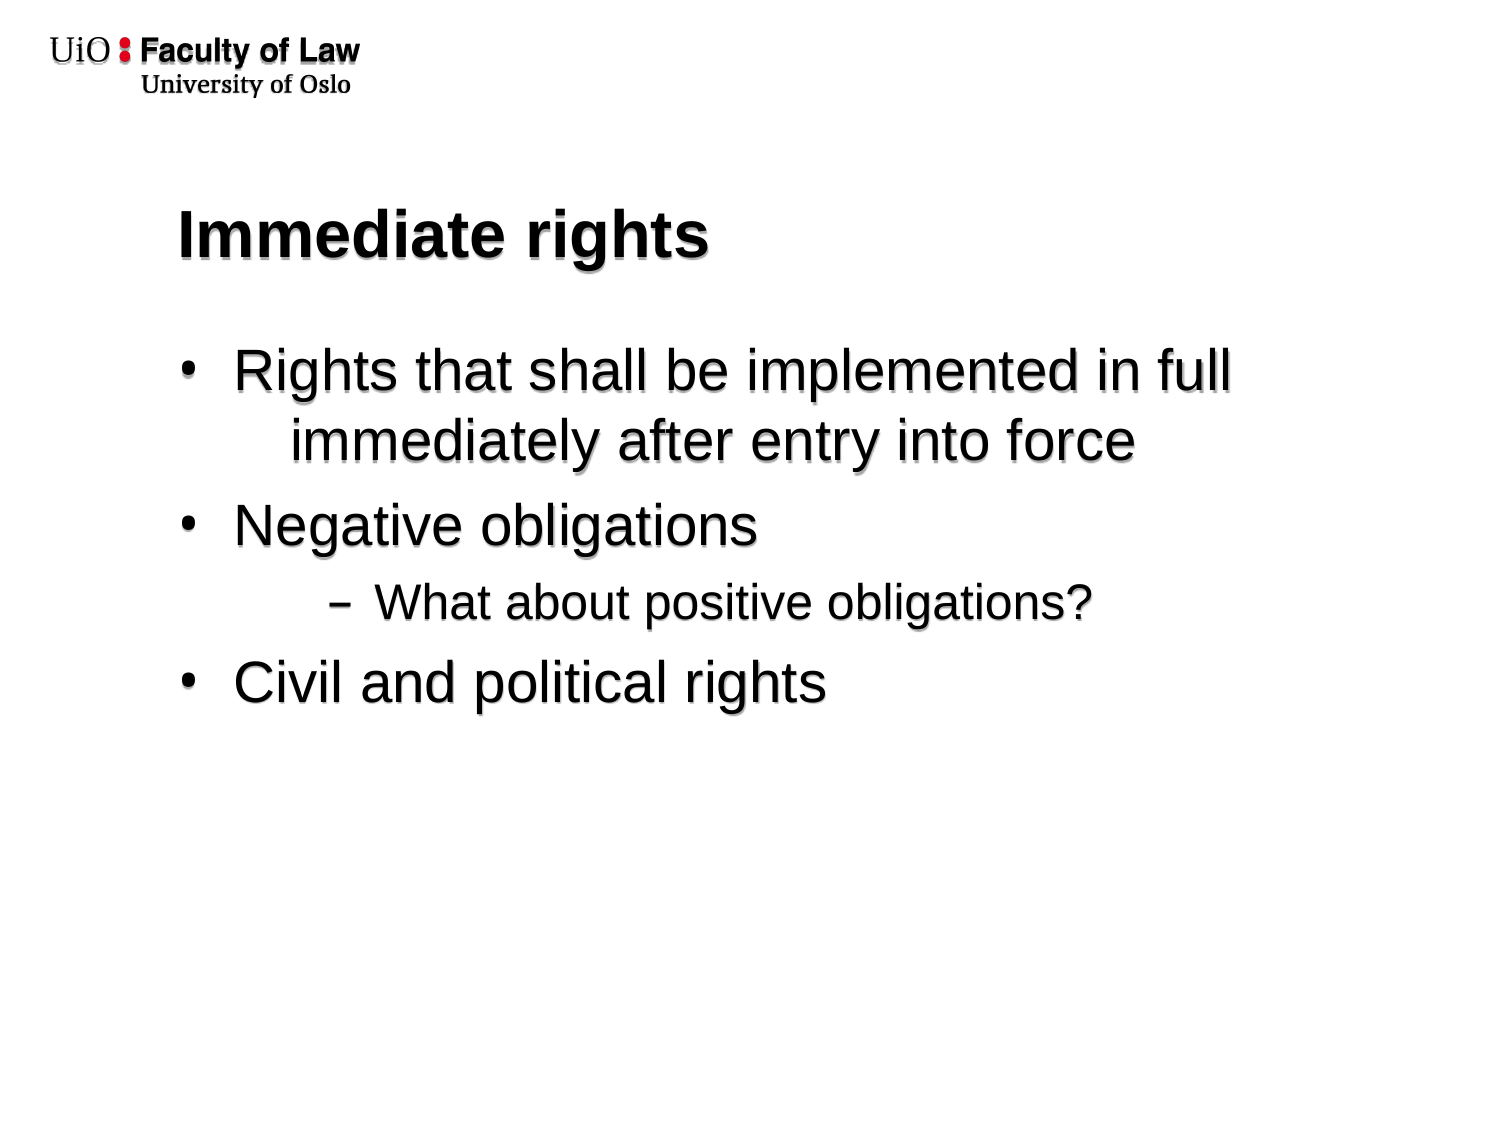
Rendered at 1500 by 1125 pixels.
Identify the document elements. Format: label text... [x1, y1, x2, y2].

list Rights that shall be implemented in full immediately after entry into force Negative obligations What about positive obligations? Civil and political rights [162, 324, 1426, 1000]
title Immediate rights [162, 137, 1426, 324]
